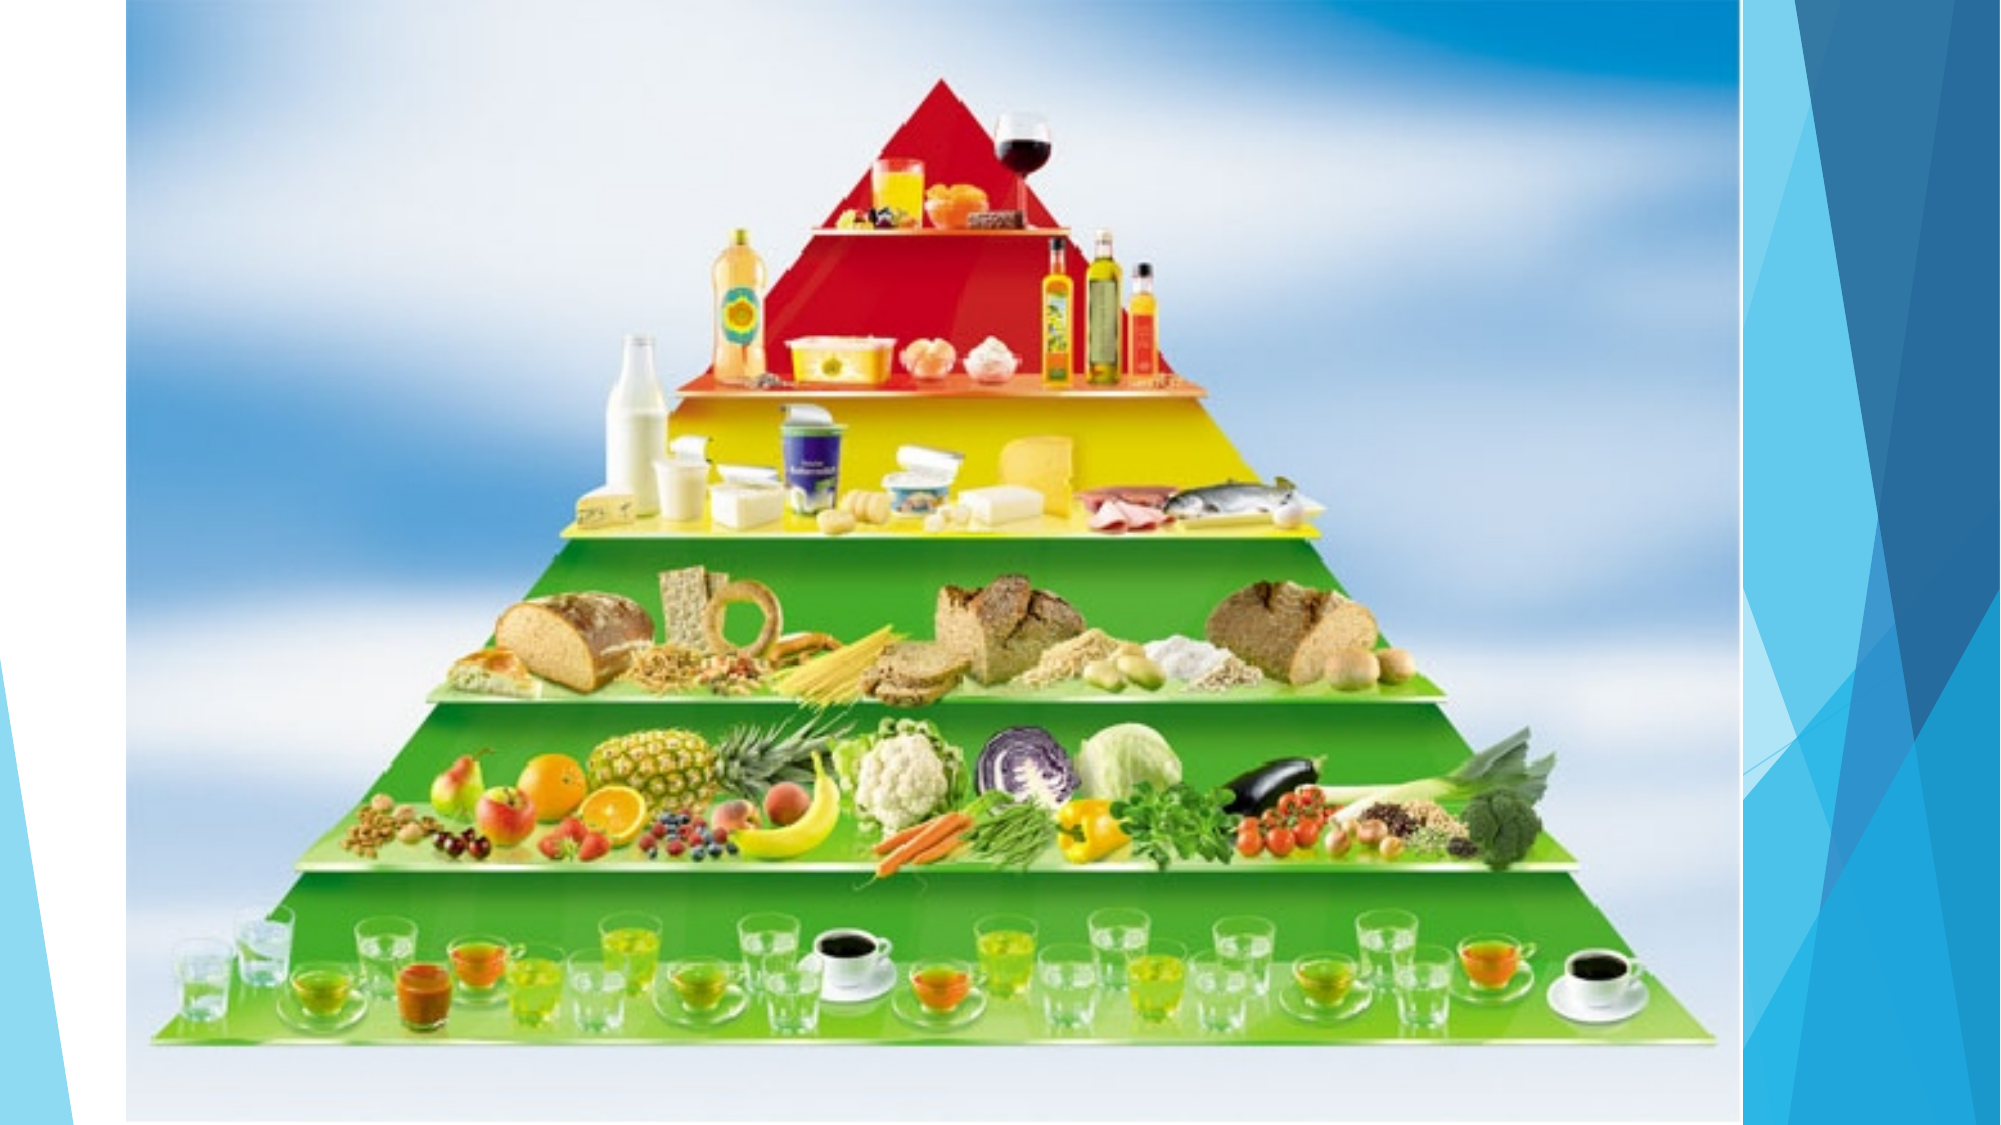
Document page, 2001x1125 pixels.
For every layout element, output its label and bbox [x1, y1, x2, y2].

picture [126, 0, 1743, 1125]
